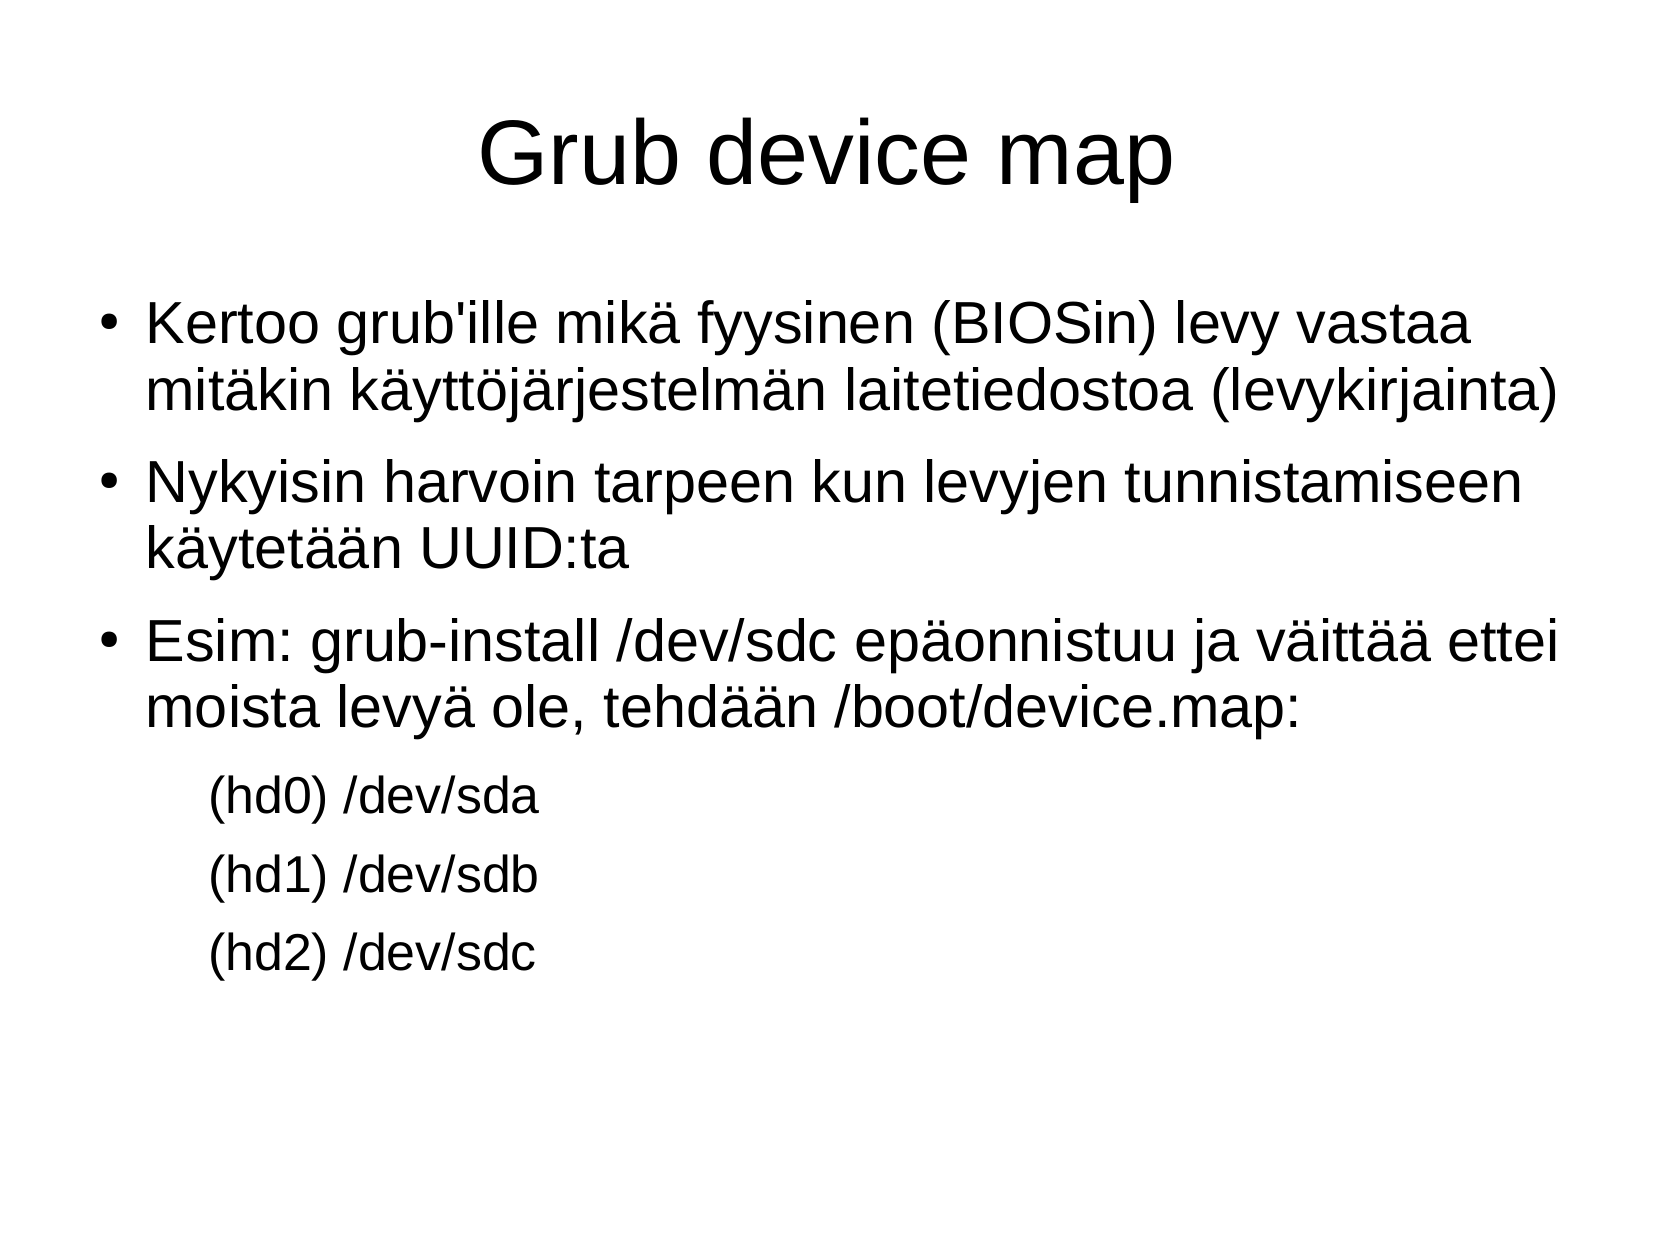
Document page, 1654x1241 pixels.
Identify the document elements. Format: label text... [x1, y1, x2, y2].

list Kertoo grub'ille mikä fyysinen (BIOSin) levy vastaa mitäkin käyttöjärjestelmän laitetiedostoa (levykirjainta) Nykyisin harvoin tarpeen kun levyjen tunnistamiseen käytetään UUID:ta Esim: grub-install /dev/sdc epäonnistuu ja väittää ettei moista levyä ole, tehdään /boot/device.map: (hd0) /dev/sda (hd1) /dev/sdb (hd2) /dev/sdc [82, 290, 1571, 1010]
title Grub device map [82, 49, 1571, 257]
